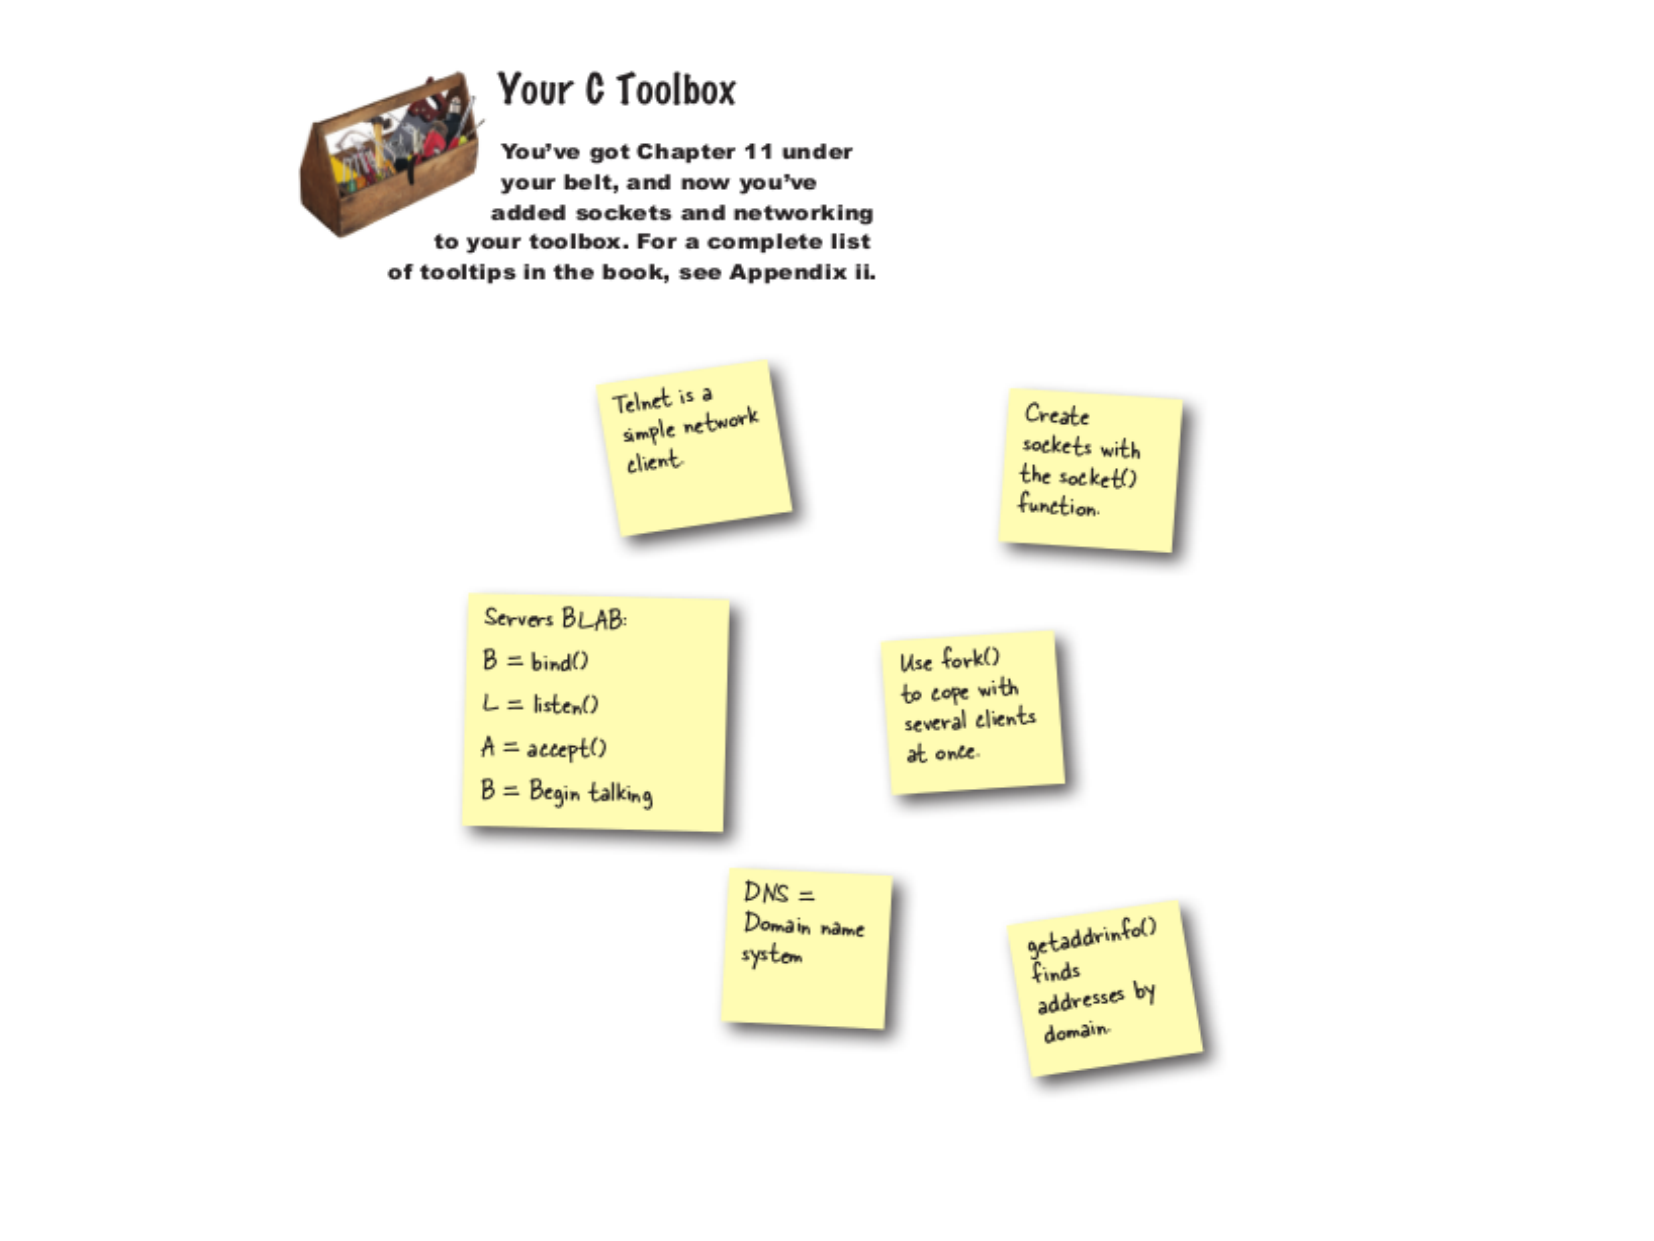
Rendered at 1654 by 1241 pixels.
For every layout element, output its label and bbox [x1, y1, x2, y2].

picture [295, 58, 1288, 1134]
